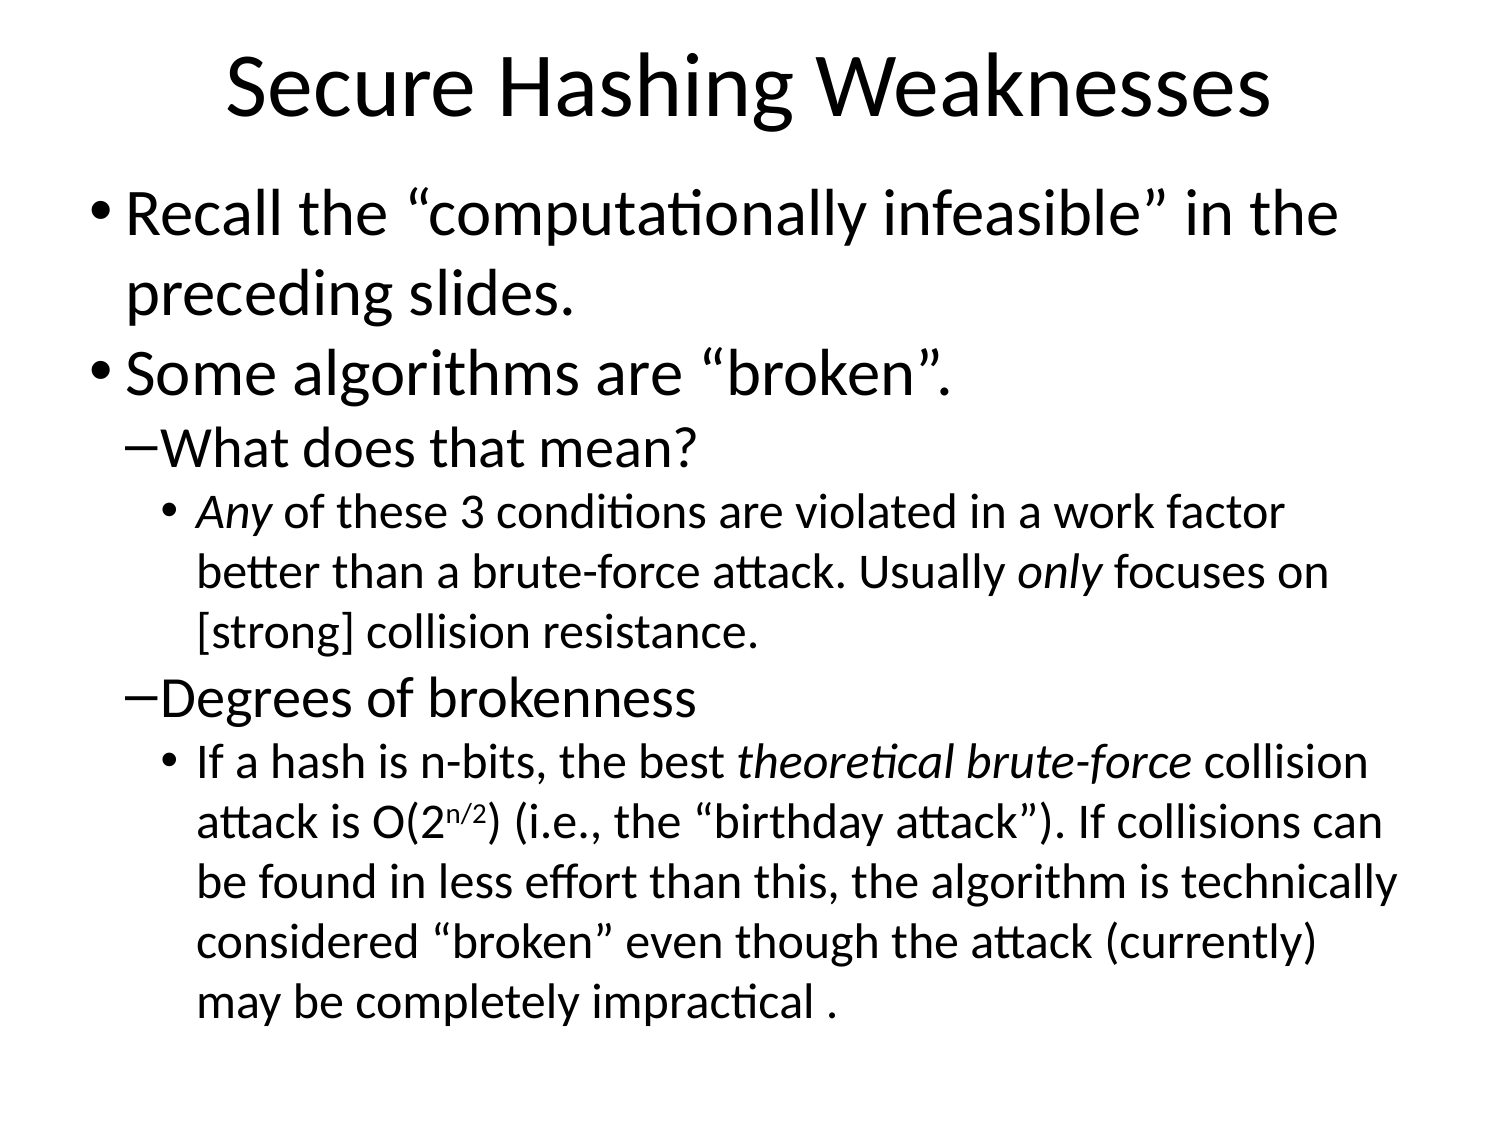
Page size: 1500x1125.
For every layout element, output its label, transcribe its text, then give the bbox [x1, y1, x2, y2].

text_box Secure Hashing Weaknesses [75, 0, 1425, 161]
text_box Recall the “computationally infeasible” in the preceding slides. Some algorithms are “broken”. What does that mean? Any of these 3 conditions are violated in a work factor better than a brute-force attack. Usually only focuses on [strong] collision resistance. Degrees of brokenness If a hash is n-bits, the best theoretical brute-force collision attack is O(2n/2) (i.e., the “birthday attack”). If collisions can be found in less effort than this, the algorithm is technically considered “broken” even though the attack (currently) may be completely impractical . [75, 161, 1425, 904]
